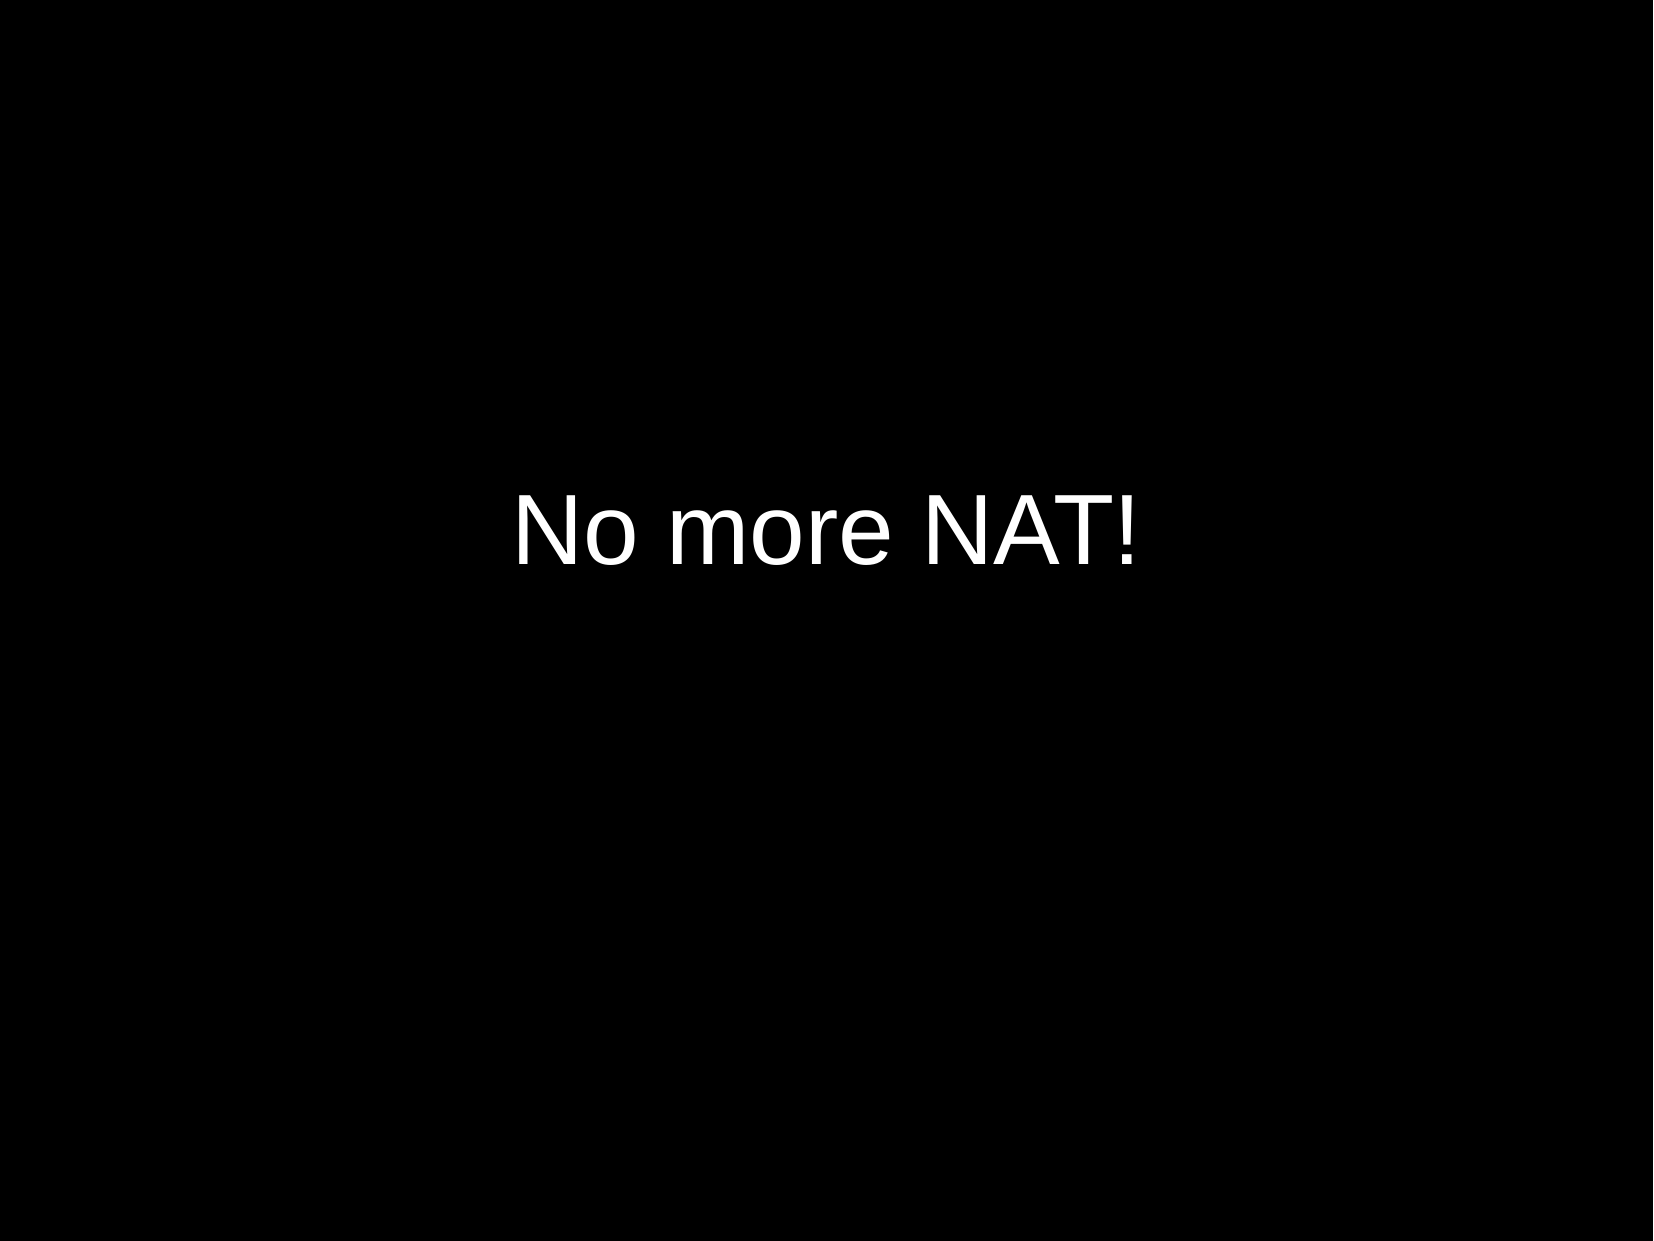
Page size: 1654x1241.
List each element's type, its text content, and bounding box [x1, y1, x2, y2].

subtitle No more NAT! [82, 49, 1571, 1010]
